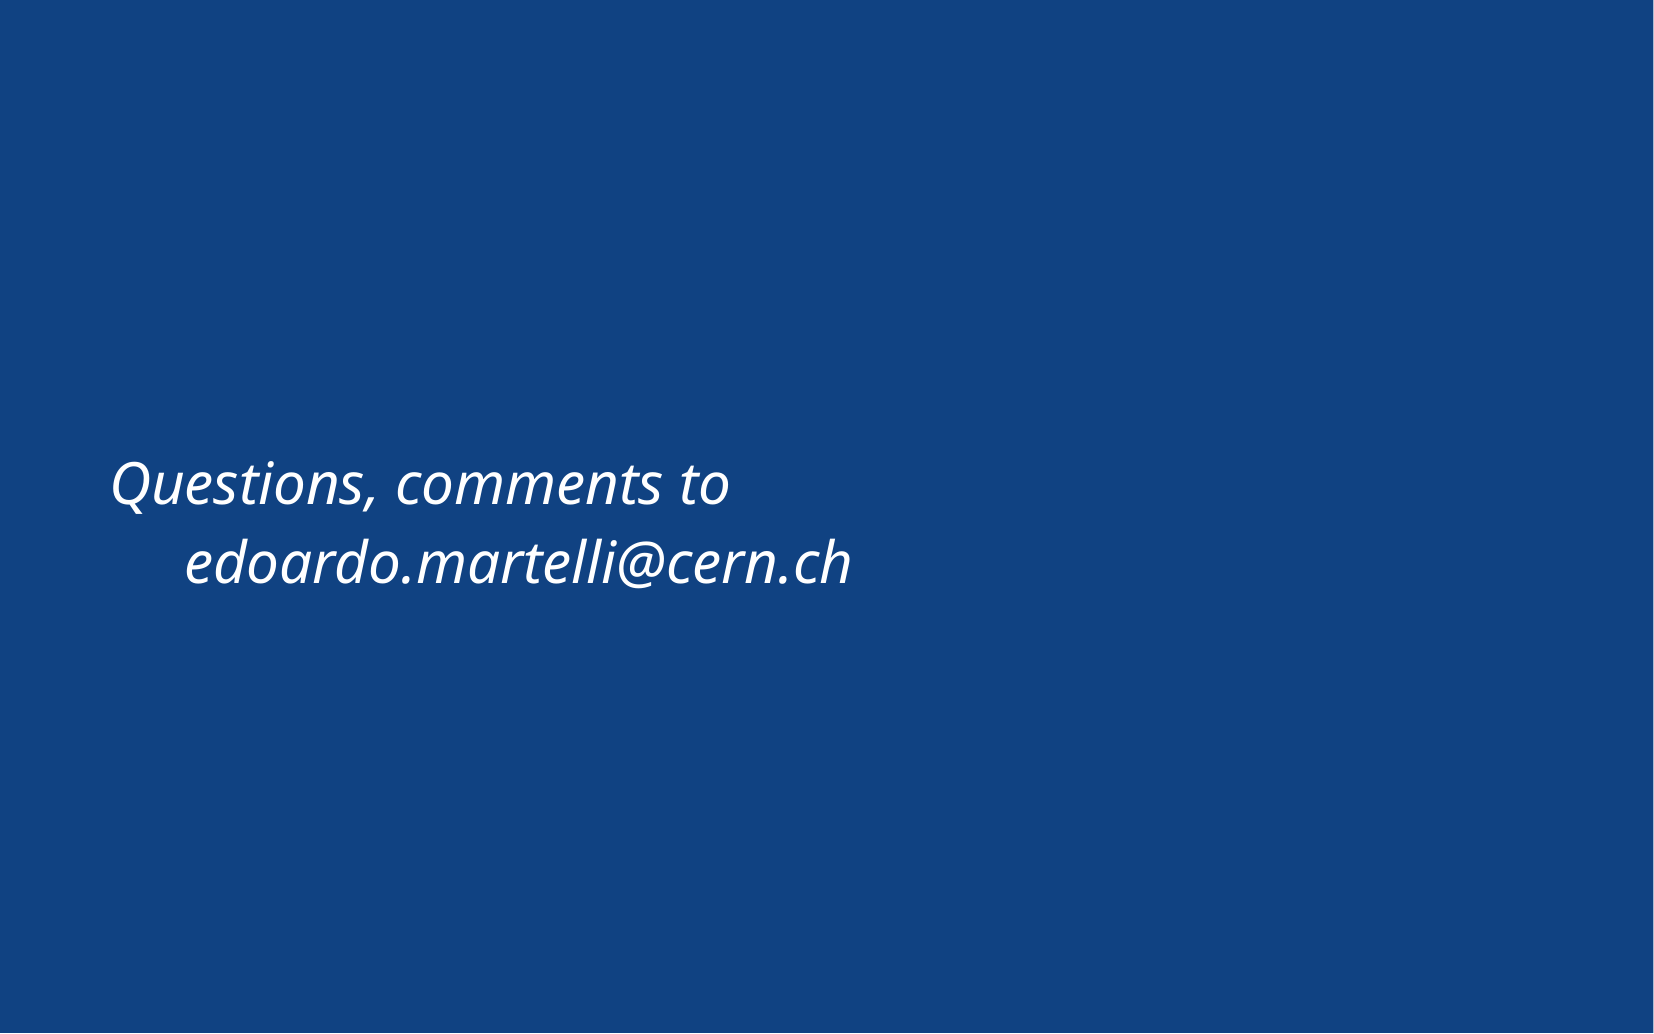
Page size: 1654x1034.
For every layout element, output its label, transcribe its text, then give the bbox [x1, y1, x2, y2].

title Questions, comments to edoardo.martelli@cern.ch [109, 220, 1384, 903]
